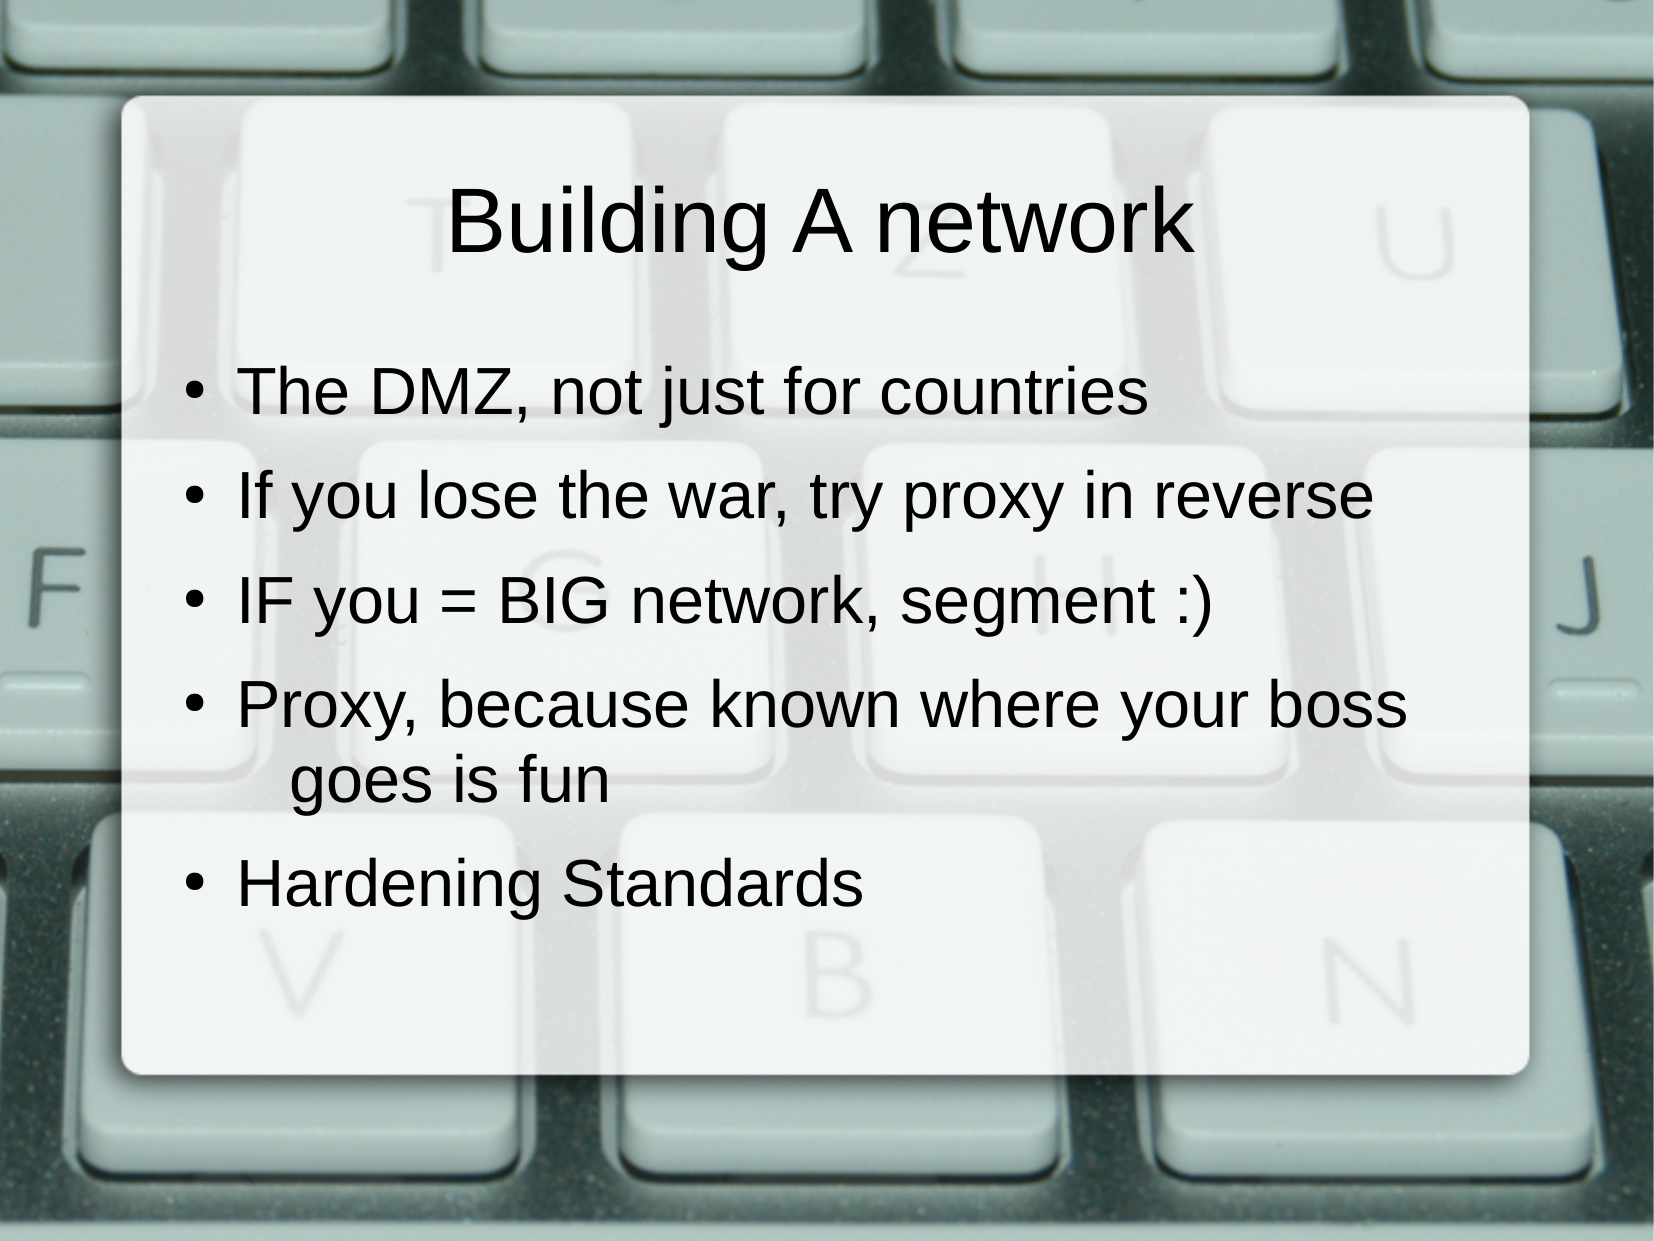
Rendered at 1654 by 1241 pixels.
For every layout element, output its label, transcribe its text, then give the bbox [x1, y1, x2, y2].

picture [0, 0, 1654, 1241]
title Building A network [135, 125, 1506, 318]
list The DMZ, not just for countries If you lose the war, try proxy in reverse IF you = BIG network, segment :) Proxy, because known where your boss goes is fun Hardening Standards [147, 354, 1506, 1049]
